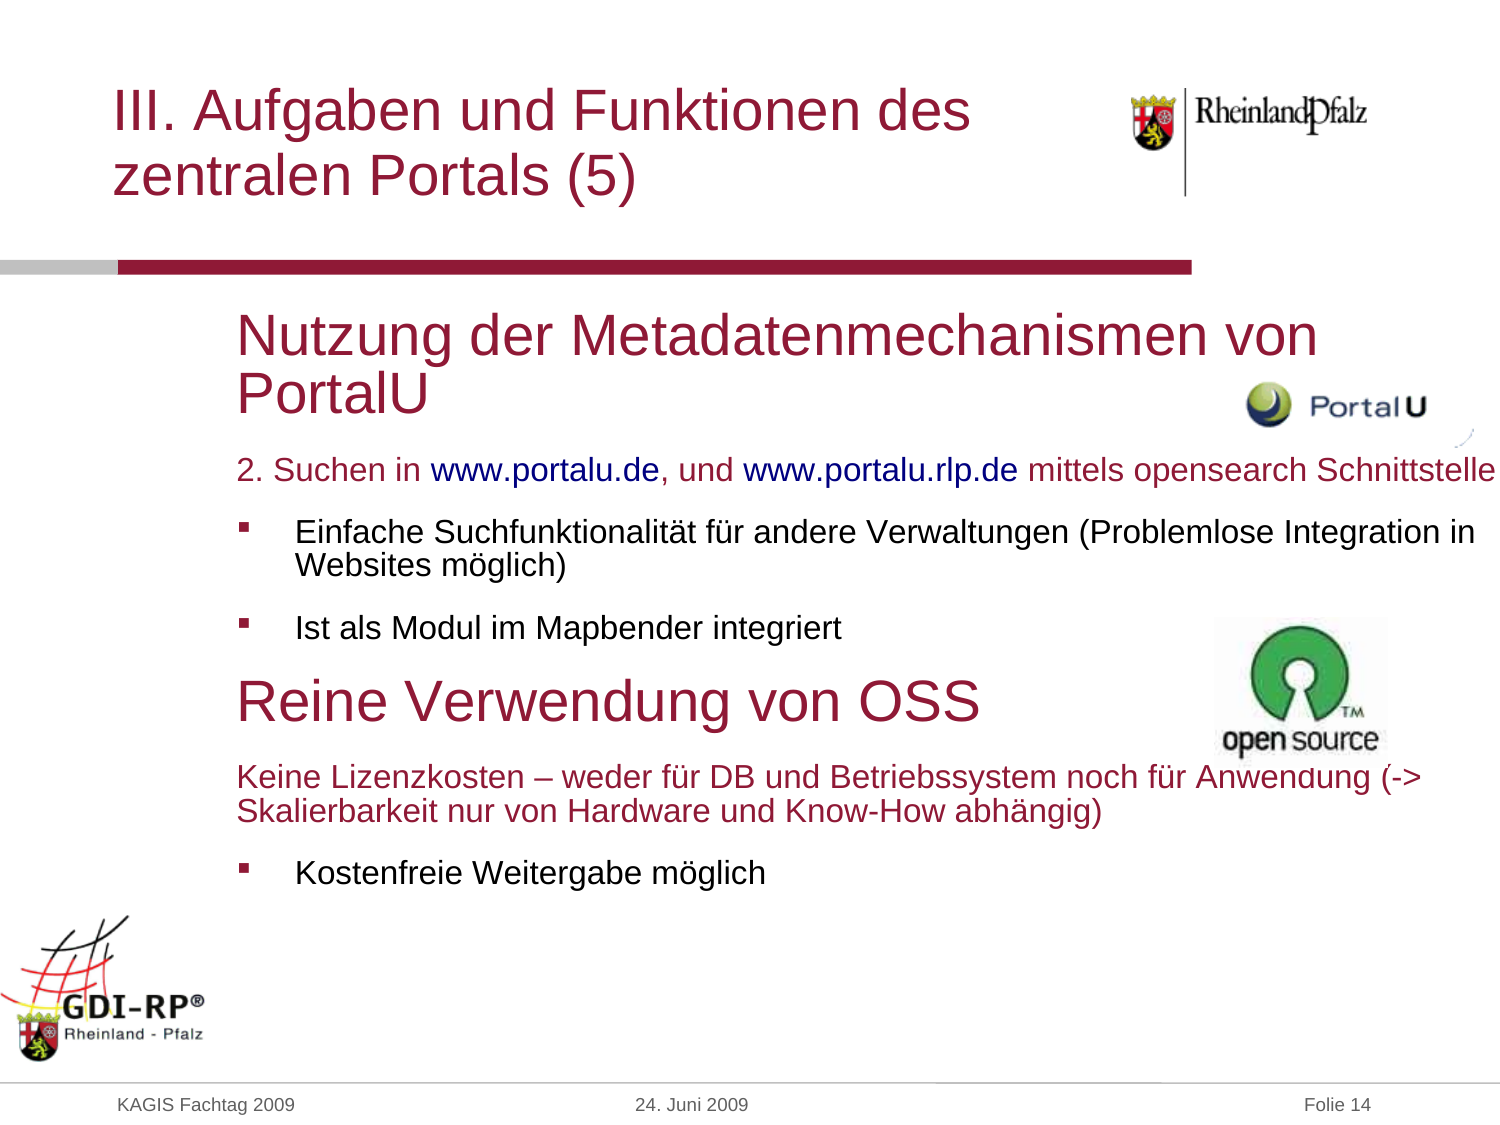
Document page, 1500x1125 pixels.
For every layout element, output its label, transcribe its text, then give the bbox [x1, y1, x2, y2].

picture [0, 915, 207, 1063]
title III. Aufgaben und Funktionen des zentralen Portals (5) [112, 63, 1071, 224]
list Nutzung der Metadatenmechanismen von PortalU 2. Suchen in www.portalu.de, und www.portalu.rlp.de mittels opensearch Schnittstelle Einfache Suchfunktionalität für andere Verwaltungen (Problemlose Integration in Websites möglich) Ist als Modul im Mapbender integriert Reine Verwendung von OSS Keine Lizenzkosten – weder für DB und Betriebssystem noch für Anwendung (-> Skalierbarkeit nur von Hardware und Know-How abhängig) Kostenfreie Weitergabe möglich [236, 308, 1500, 1061]
picture [1131, 88, 1447, 198]
picture [1214, 617, 1388, 768]
